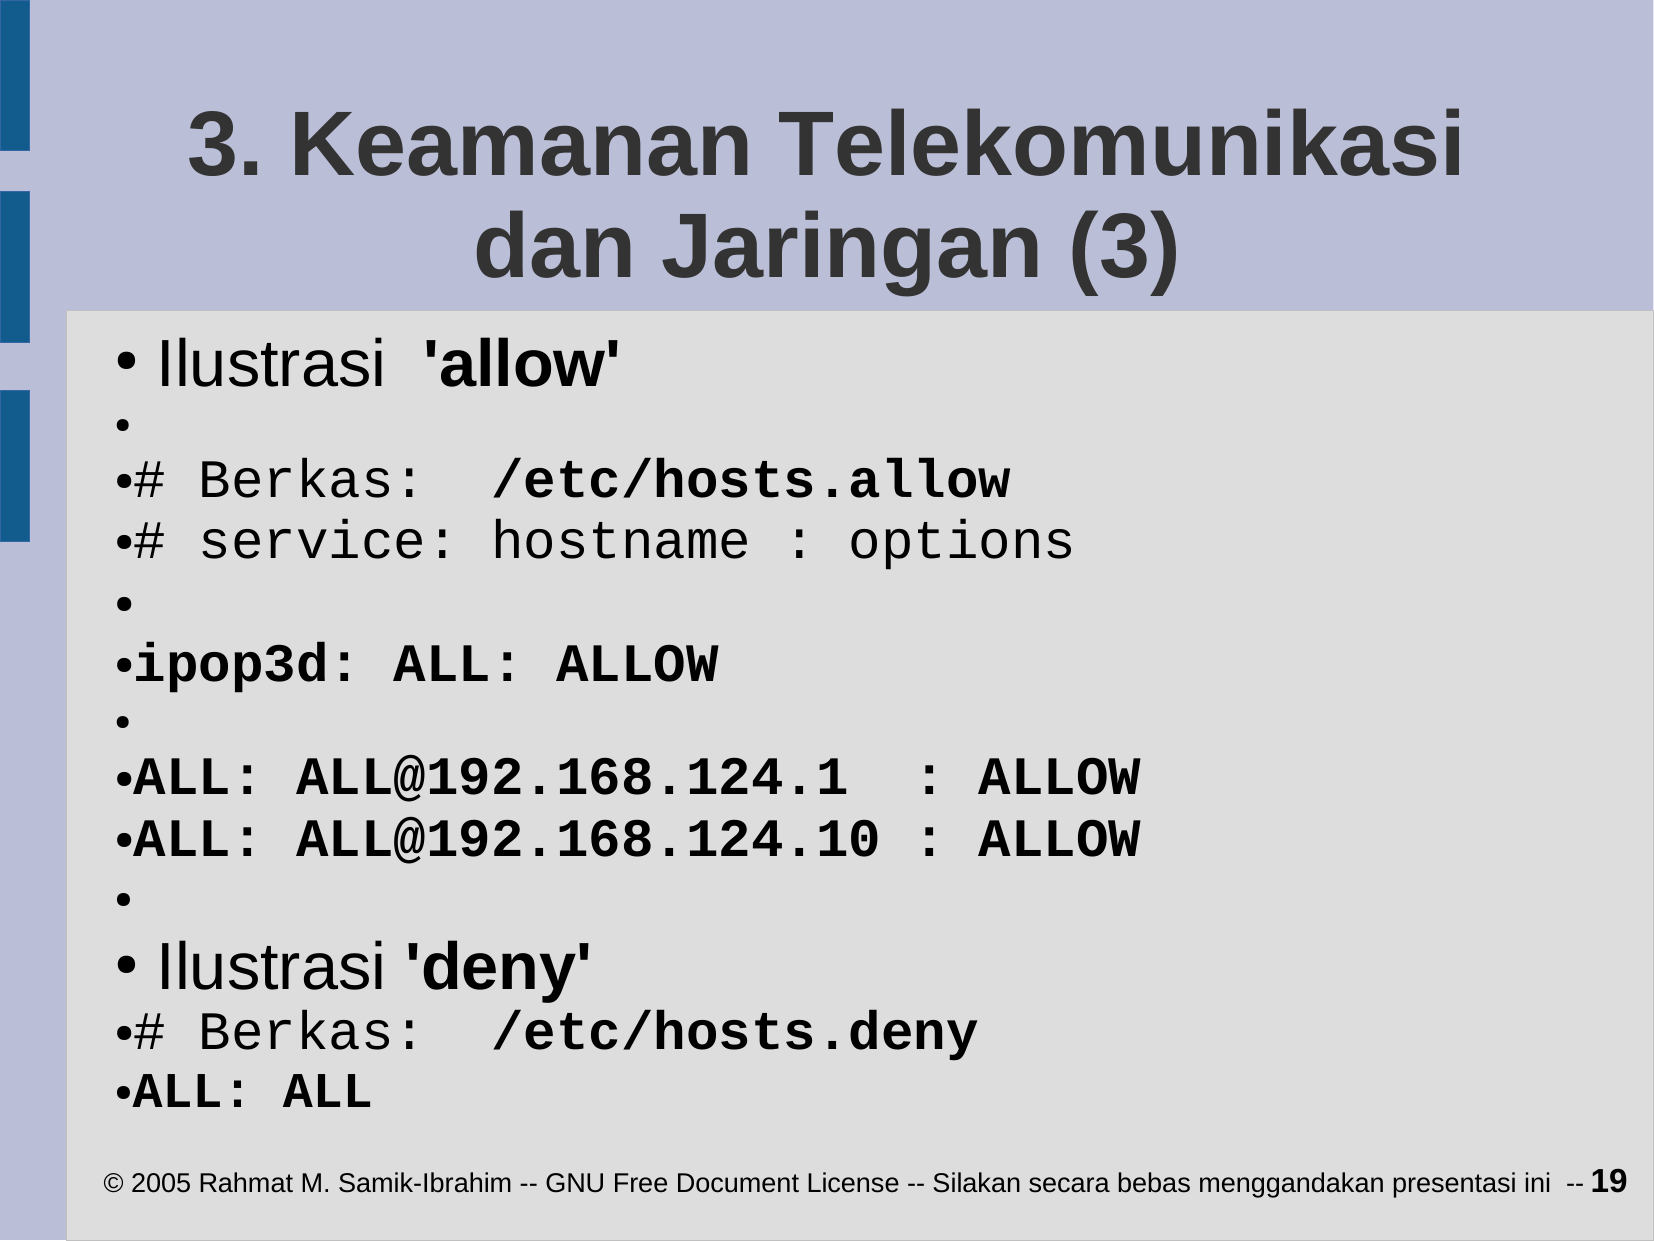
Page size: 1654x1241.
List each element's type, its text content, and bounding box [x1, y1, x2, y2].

text_box Ilustrasi 'allow' # Berkas: /etc/hosts.allow # service: hostname : options ipop3d: ALL: ALLOW ALL: ALL@192.168.124.1 : ALLOW ALL: ALL@192.168.124.10 : ALLOW Ilustrasi 'deny' # Berkas: /etc/hosts.deny ALL: ALL [114, 325, 1602, 1211]
title 3. Keamanan Telekomunikasi dan Jaringan (3) [121, 91, 1534, 299]
